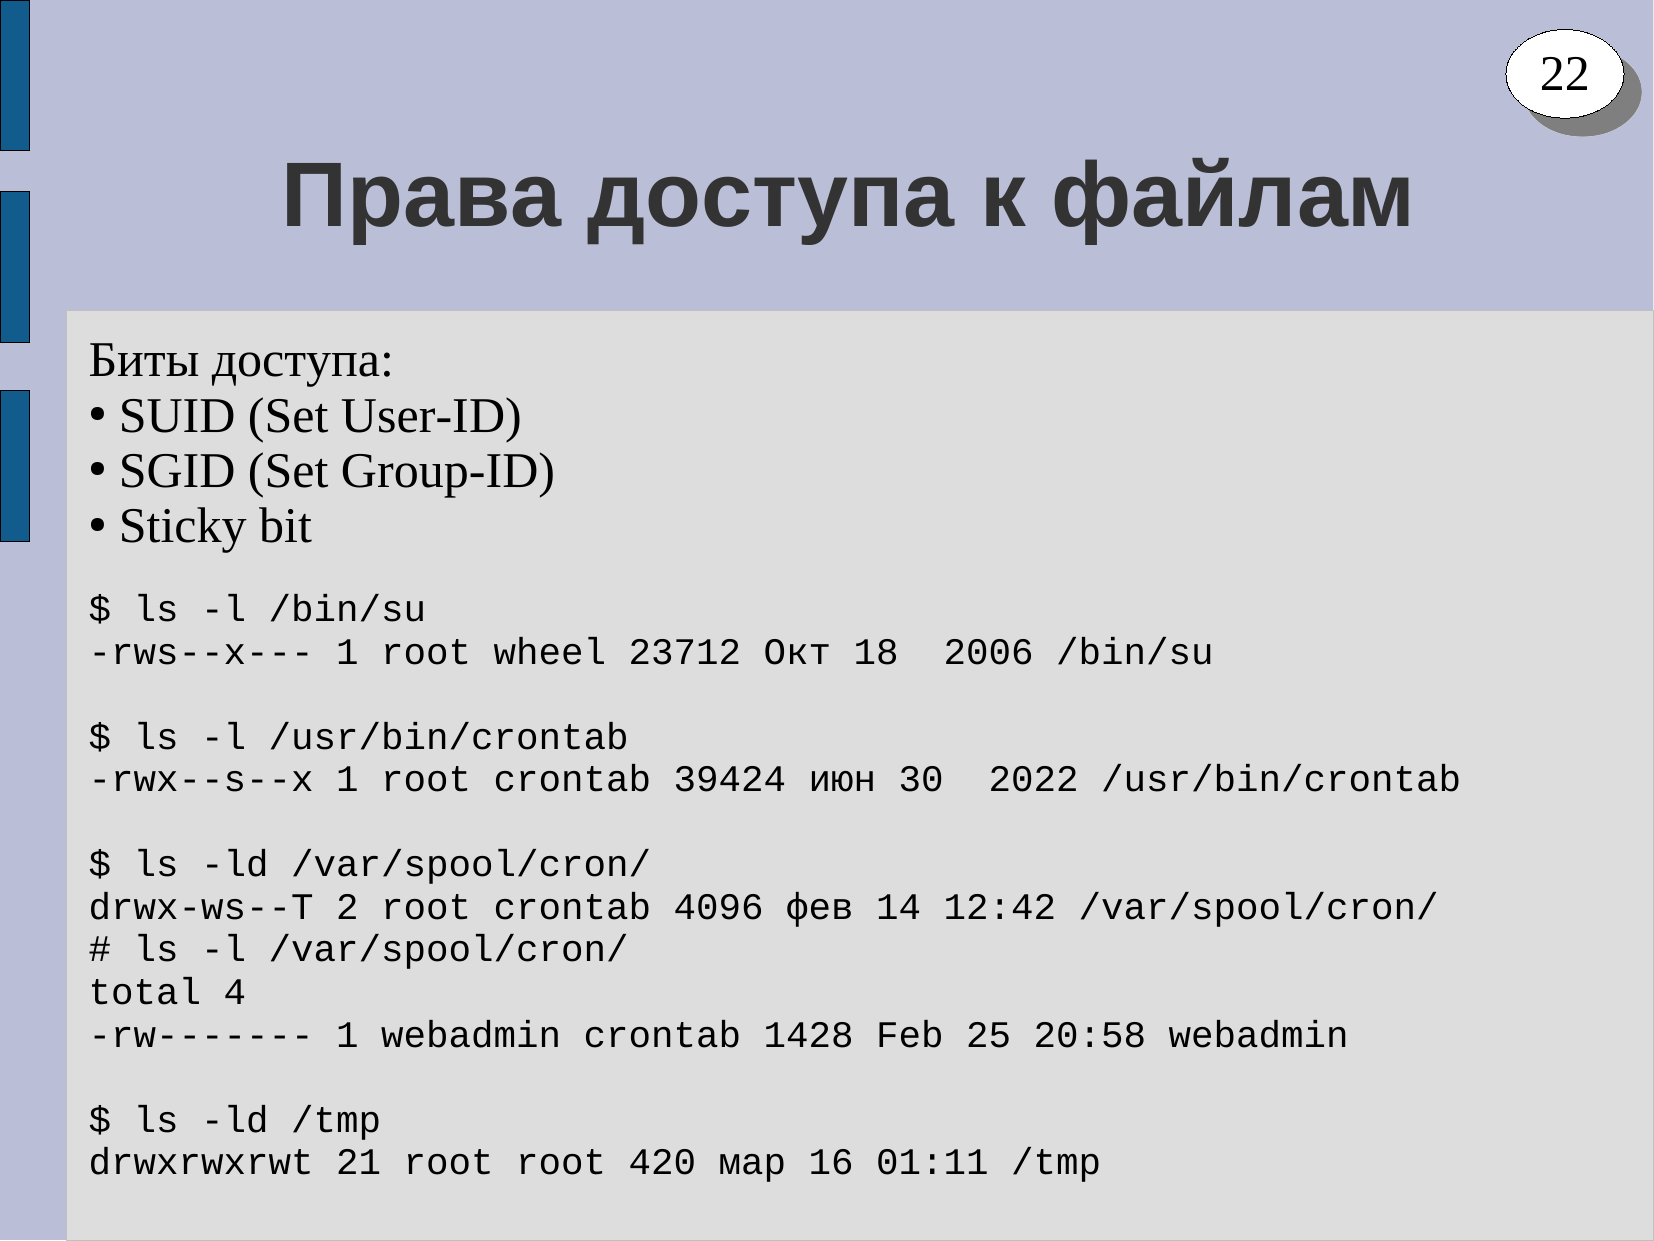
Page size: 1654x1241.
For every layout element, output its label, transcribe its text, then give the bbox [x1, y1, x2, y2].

title Права доступа к файлам [121, 91, 1534, 299]
text_box 22 [1505, 29, 1625, 119]
text_box $ ls -l /bin/su -rws--x--- 1 root wheel 23712 Окт 18 2006 /bin/su $ ls -l /usr/bin/crontab -rwx--s--x 1 root crontab 39424 июн 30 2022 /usr/bin/crontab $ ls -ld /var/spool/cron/ drwx-ws--T 2 root crontab 4096 фев 14 12:42 /var/spool/cron/ # ls -l /var/spool/cron/ total 4 -rw------- 1 webadmin crontab 1428 Feb 25 20:58 webadmin $ ls -ld /tmp drwxrwxrwt 21 root root 420 мар 16 01:11 /tmp [88, 590, 1477, 1229]
text_box Биты доступа: SUID (Set User-ID) SGID (Set Group-ID) Sticky bit [88, 332, 1288, 554]
